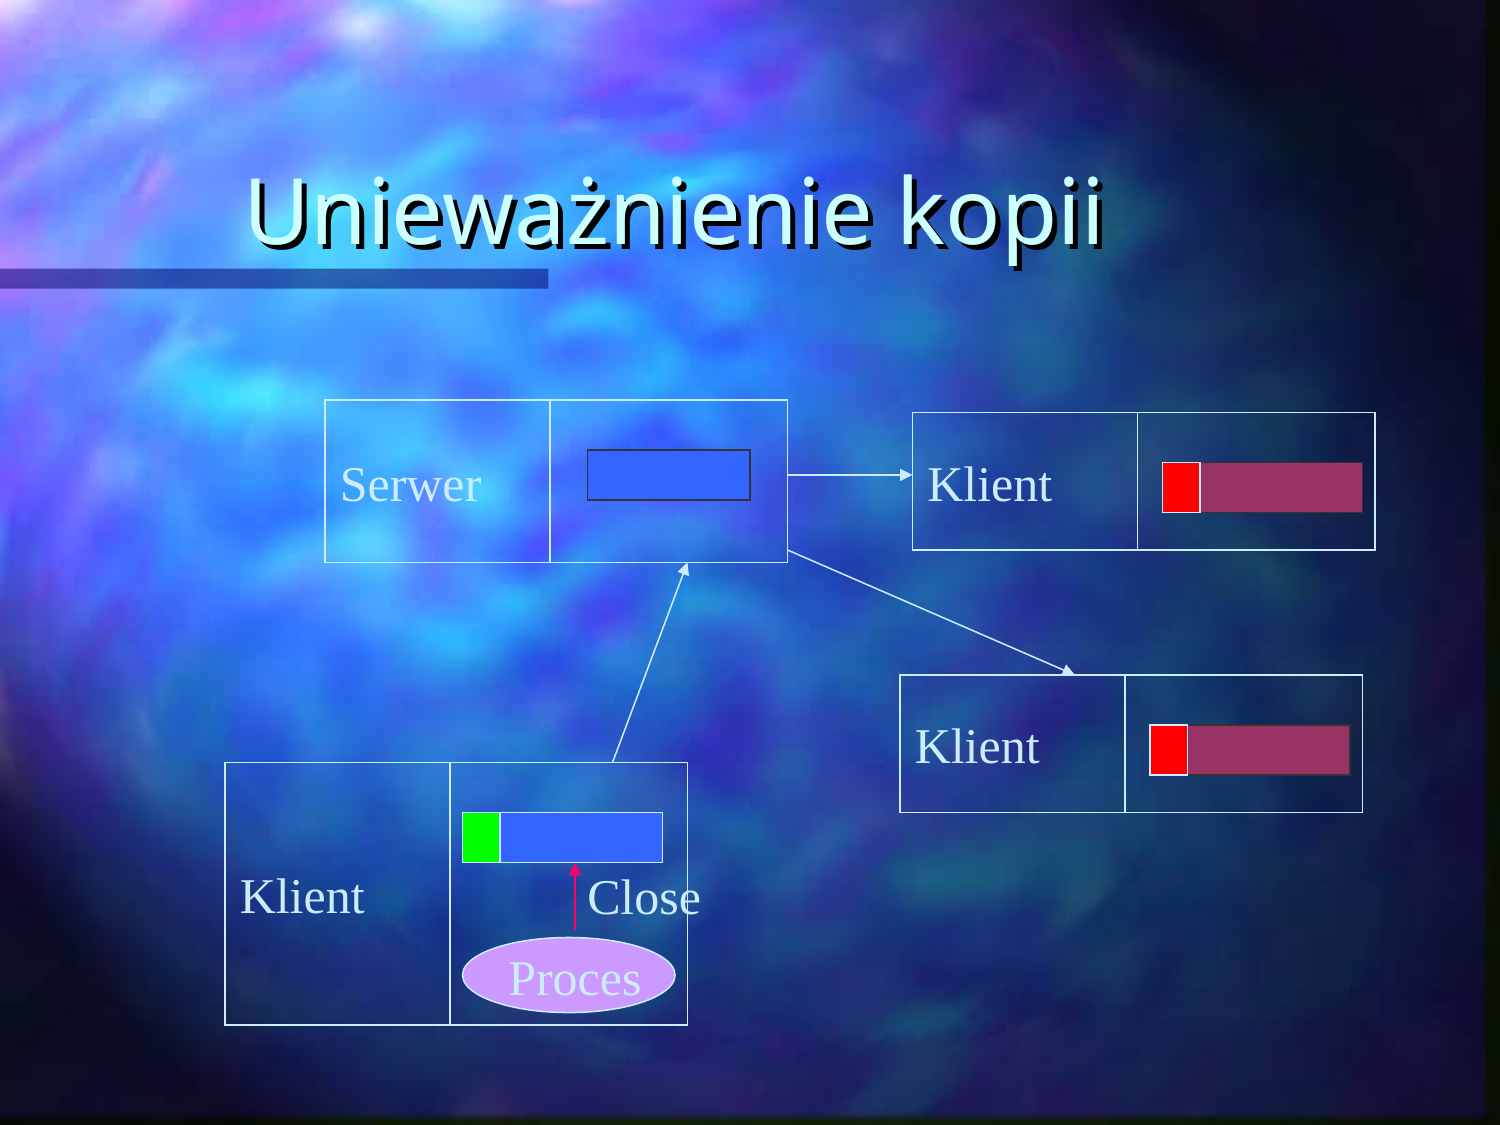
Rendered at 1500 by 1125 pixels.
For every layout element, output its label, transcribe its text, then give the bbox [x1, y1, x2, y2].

text_box Close [572, 856, 717, 933]
text_box Serwer [324, 399, 549, 563]
text_box [501, 813, 662, 862]
picture [0, 0, 1500, 1125]
text_box Klient [225, 762, 449, 1025]
text_box [1149, 725, 1351, 775]
text_box [1162, 462, 1363, 513]
text_box [462, 812, 499, 863]
text_box Klient [912, 412, 1137, 550]
text_box Close [572, 856, 662, 862]
text_box Proces [462, 937, 676, 1013]
text_box Klient [900, 675, 1124, 813]
title Unieważnienie kopii [37, 74, 1313, 275]
text_box [587, 449, 751, 500]
